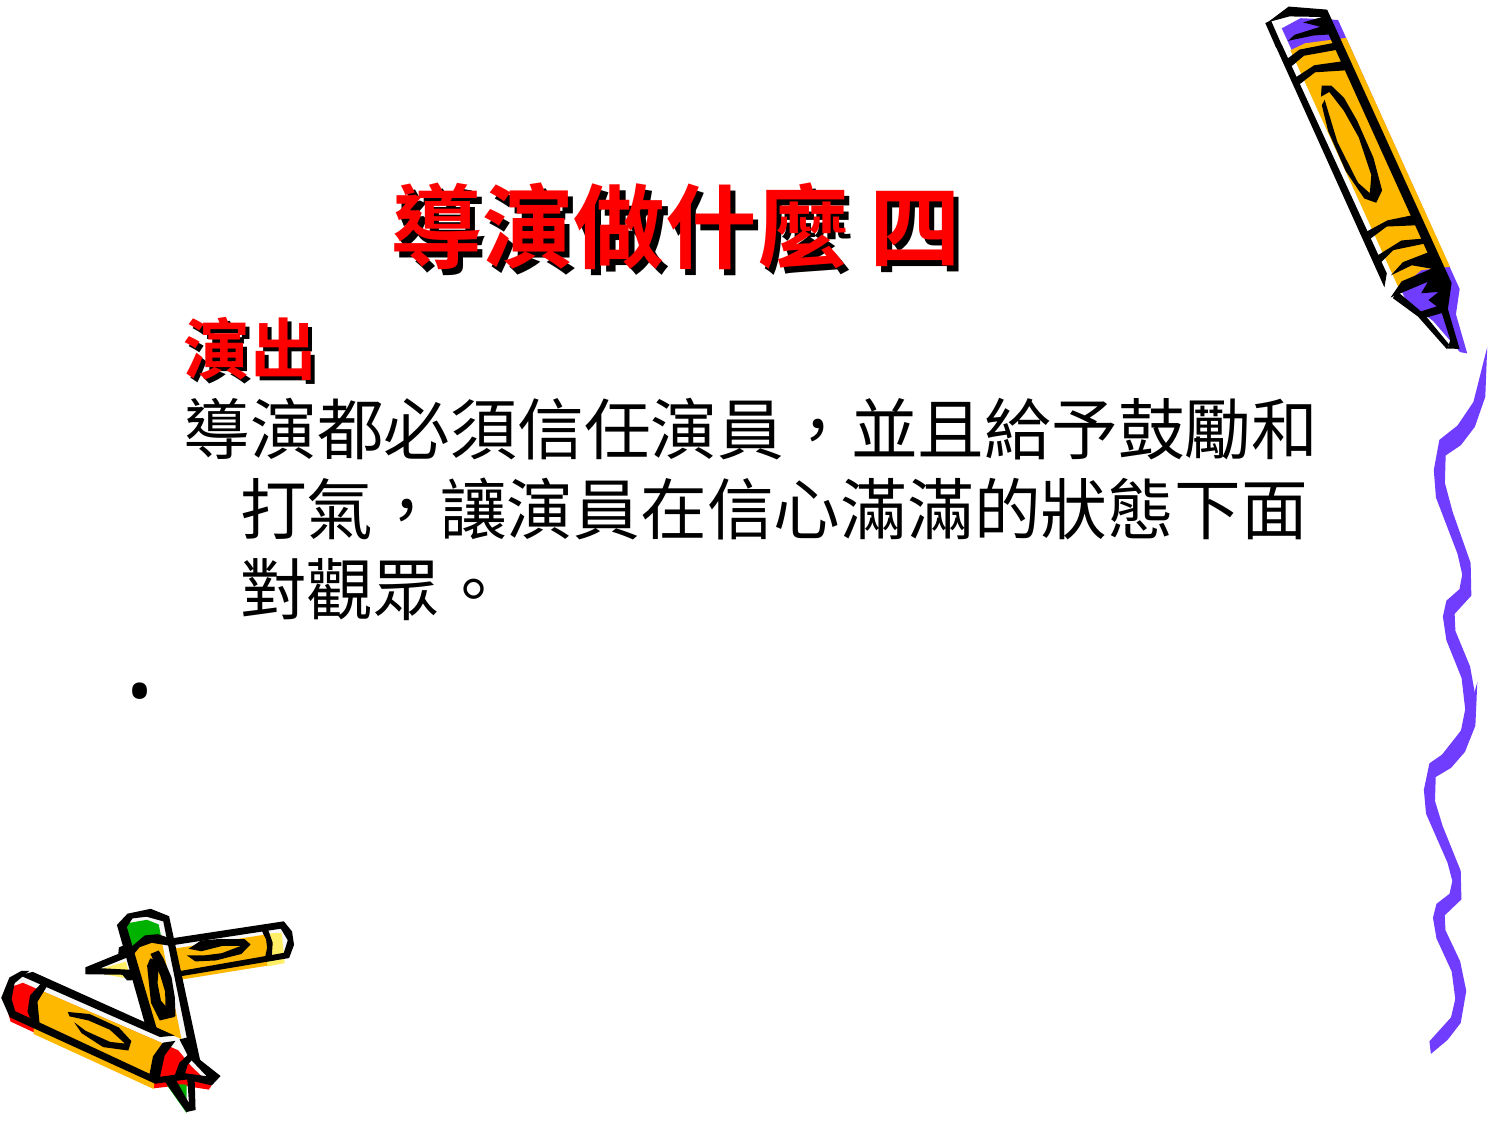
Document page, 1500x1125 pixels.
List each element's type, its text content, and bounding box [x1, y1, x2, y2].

title 導演做什麼 四 [112, 24, 1240, 288]
list 演出 導演都必須信任演員，並且給予鼓勵和打氣，讓演員在信心滿滿的狀態下面對觀眾。 [112, 299, 1375, 901]
